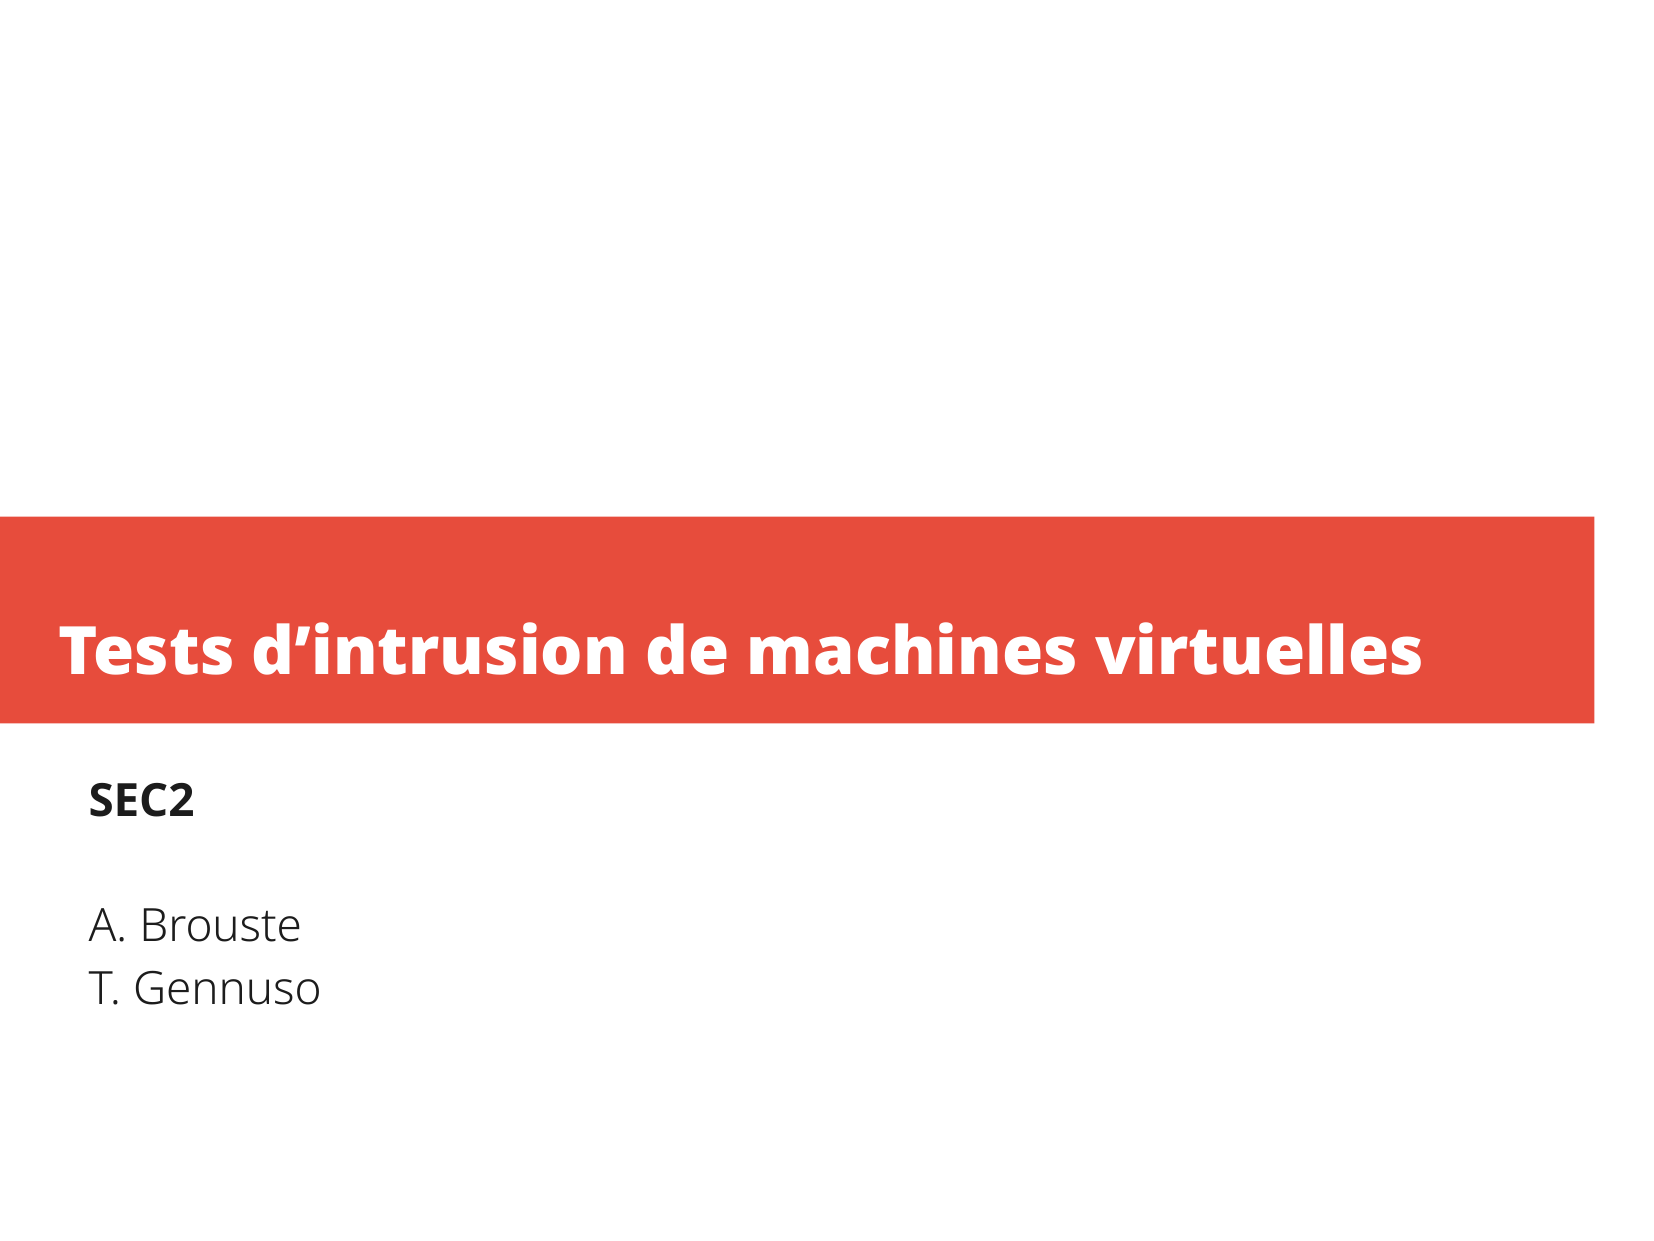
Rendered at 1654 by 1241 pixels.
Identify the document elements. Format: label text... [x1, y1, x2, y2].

subtitle SEC2 A. Brouste T. Gennuso [88, 767, 1595, 1182]
title Tests d’intrusion de machines virtuelles [59, 546, 1595, 694]
